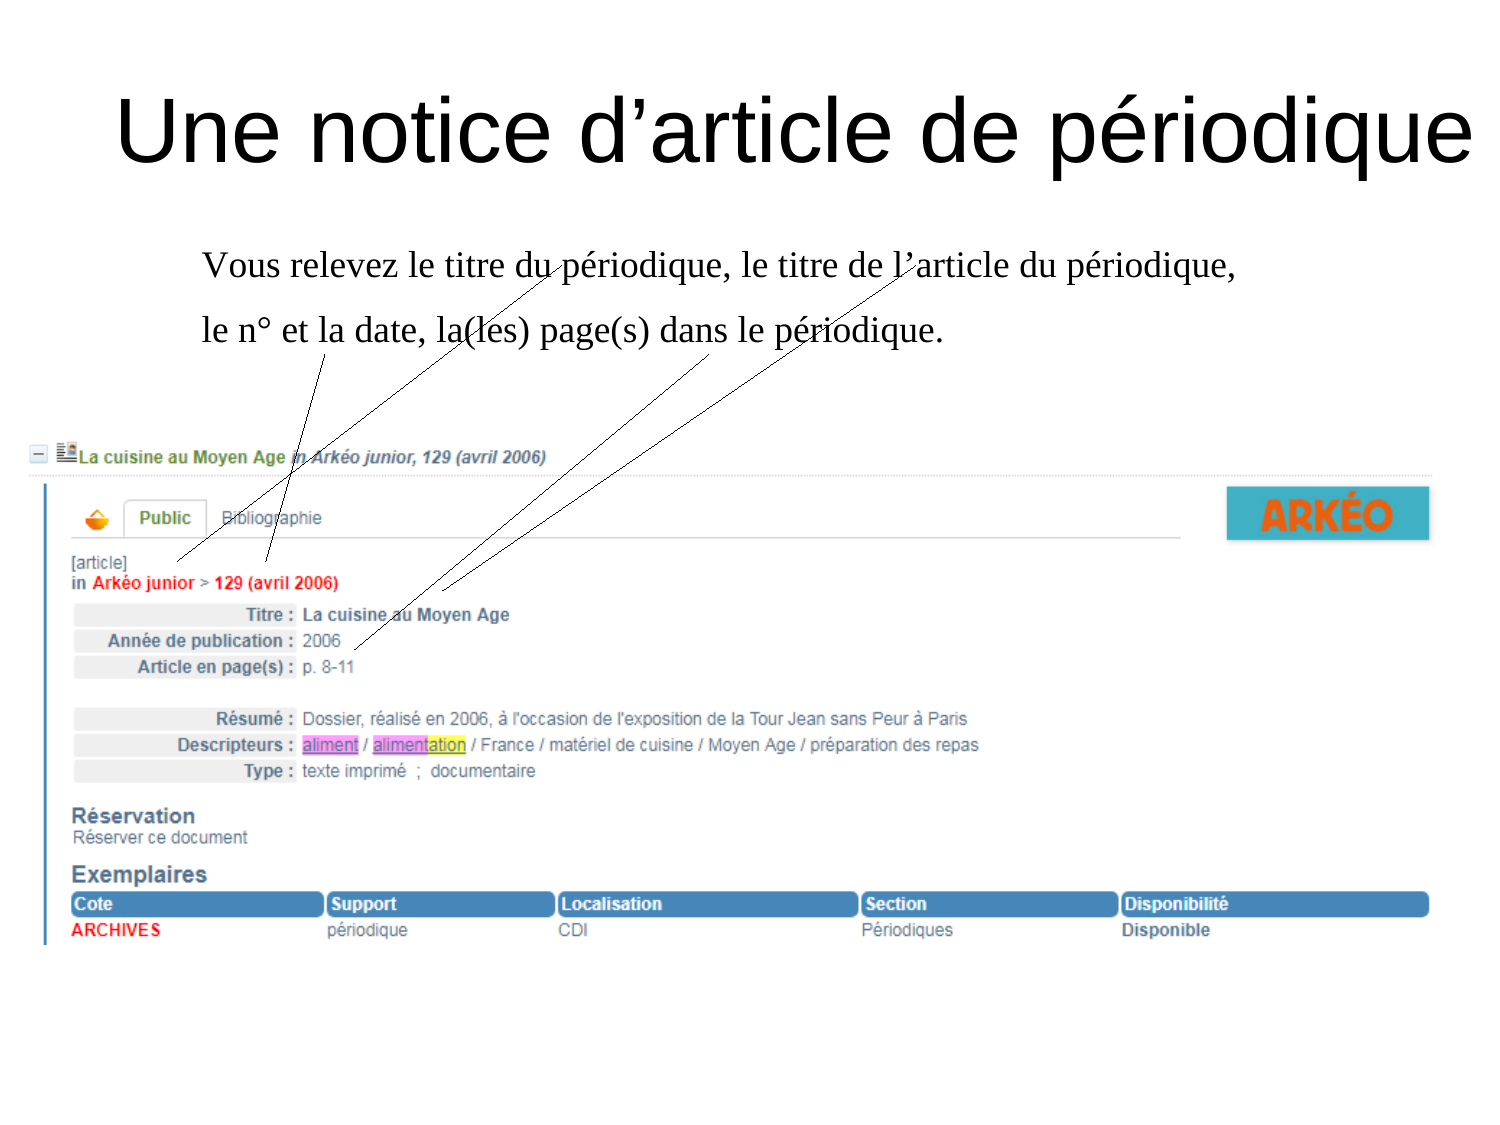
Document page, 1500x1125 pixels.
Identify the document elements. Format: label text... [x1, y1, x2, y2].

text_box Une notice d’article de périodique [99, 13, 1376, 249]
text_box Vous relevez le titre du périodique, le titre de l’article du périodique, le n° et la date, la(les) page(s) dans le périodique. [186, 236, 1263, 359]
picture [5, 439, 1477, 945]
